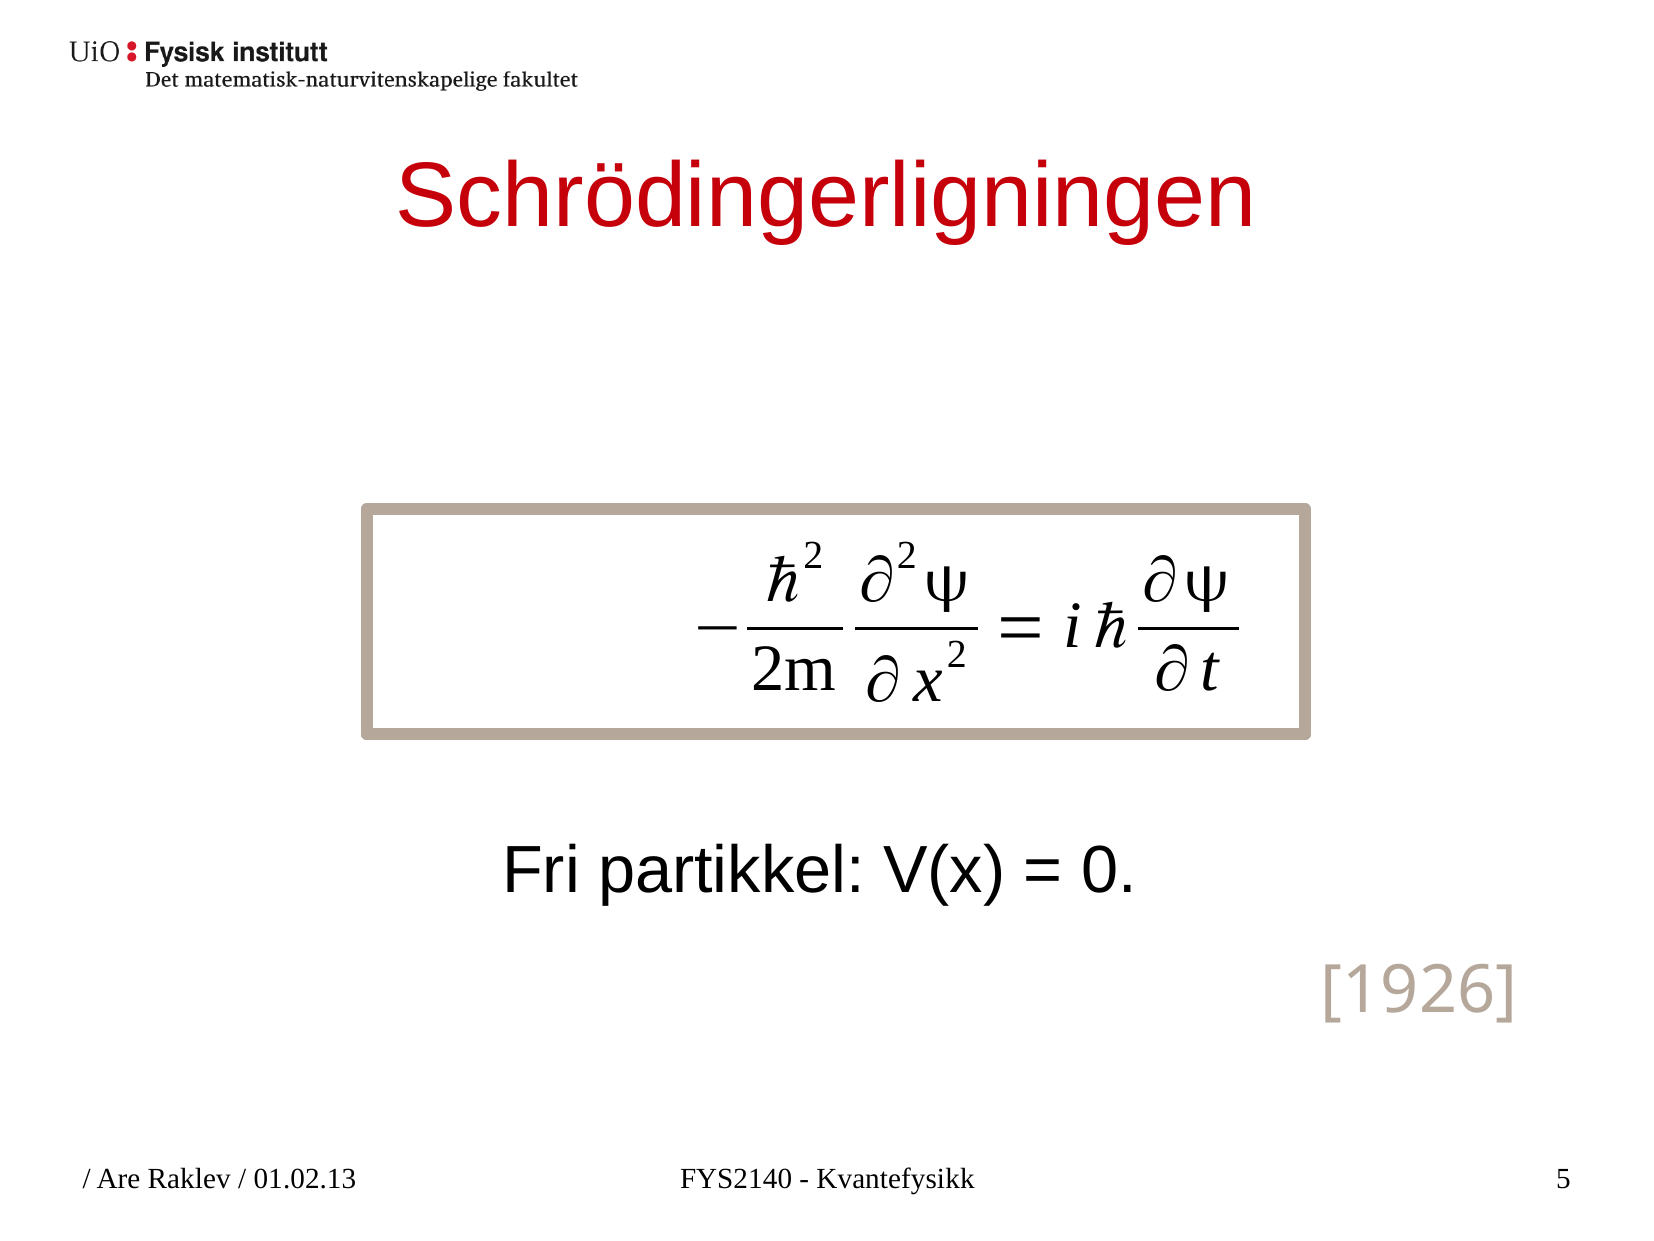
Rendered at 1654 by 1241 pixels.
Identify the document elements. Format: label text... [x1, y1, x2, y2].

chart [684, 533, 1249, 716]
text_box [1926] [1282, 933, 1521, 1023]
picture [68, 37, 581, 93]
text_box Fri partikkel: V(x) = 0. [487, 825, 1351, 915]
text_box [367, 509, 1305, 735]
title Schrödingerligningen [82, 90, 1571, 298]
